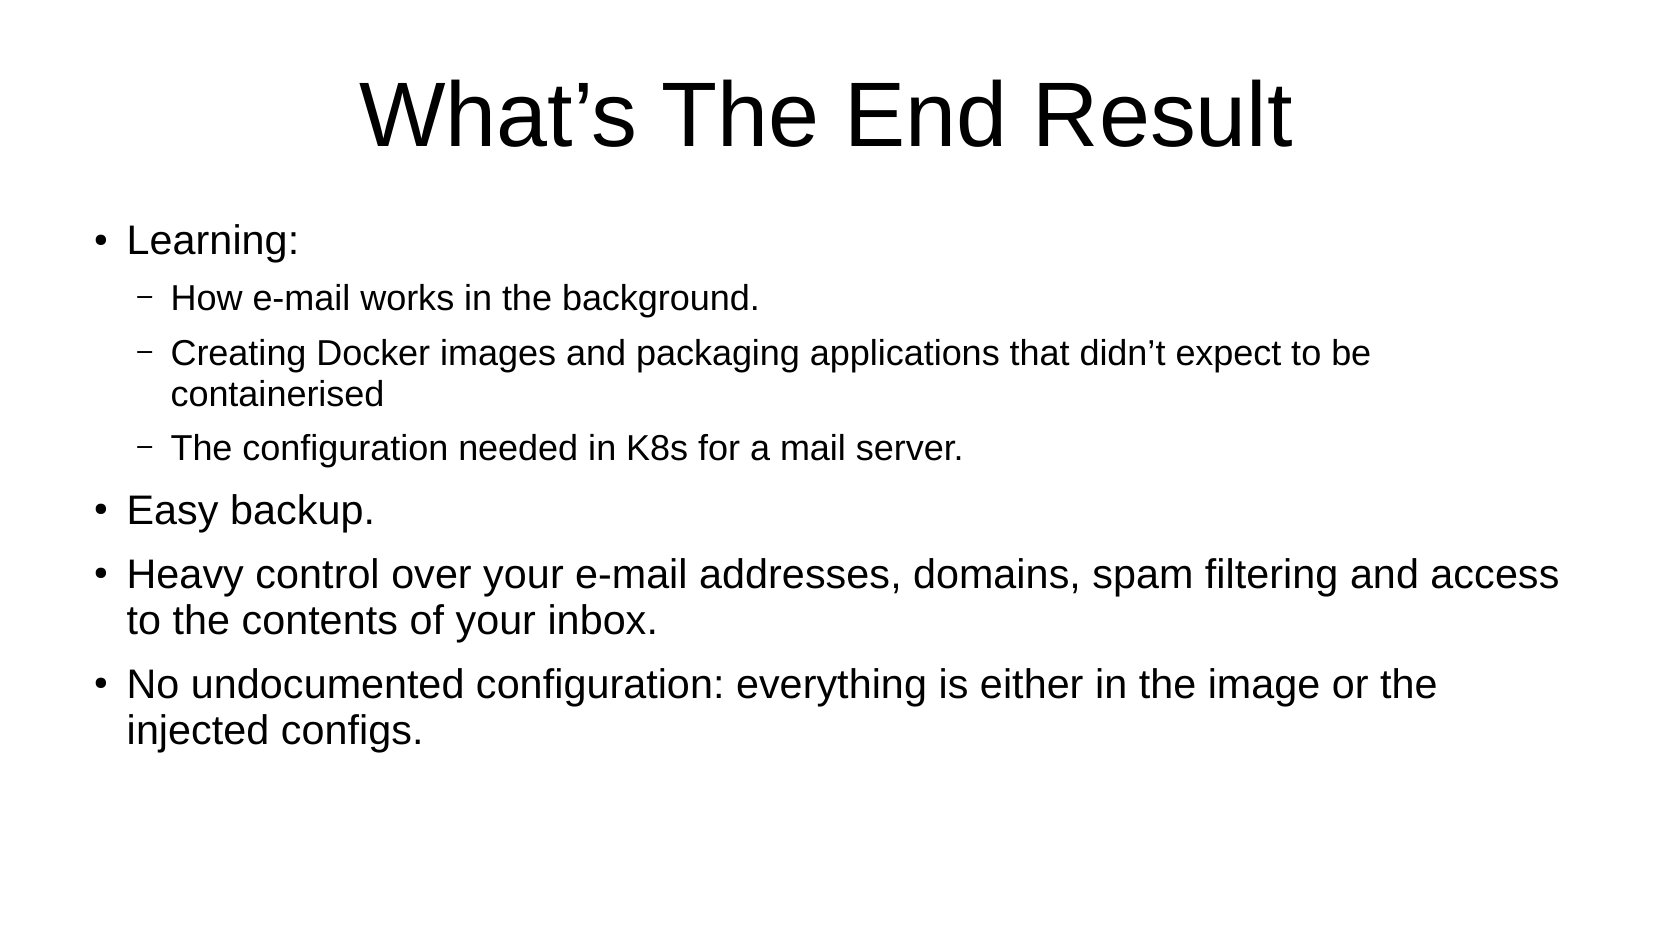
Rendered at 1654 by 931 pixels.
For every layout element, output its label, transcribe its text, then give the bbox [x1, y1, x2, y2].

title What’s The End Result [82, 37, 1571, 193]
list Learning: How e-mail works in the background. Creating Docker images and packaging applications that didn’t expect to be containerised The configuration needed in K8s for a mail server. Easy backup. Heavy control over your e-mail addresses, domains, spam filtering and access to the contents of your inbox. No undocumented configuration: everything is either in the image or the injected configs. [82, 217, 1571, 758]
